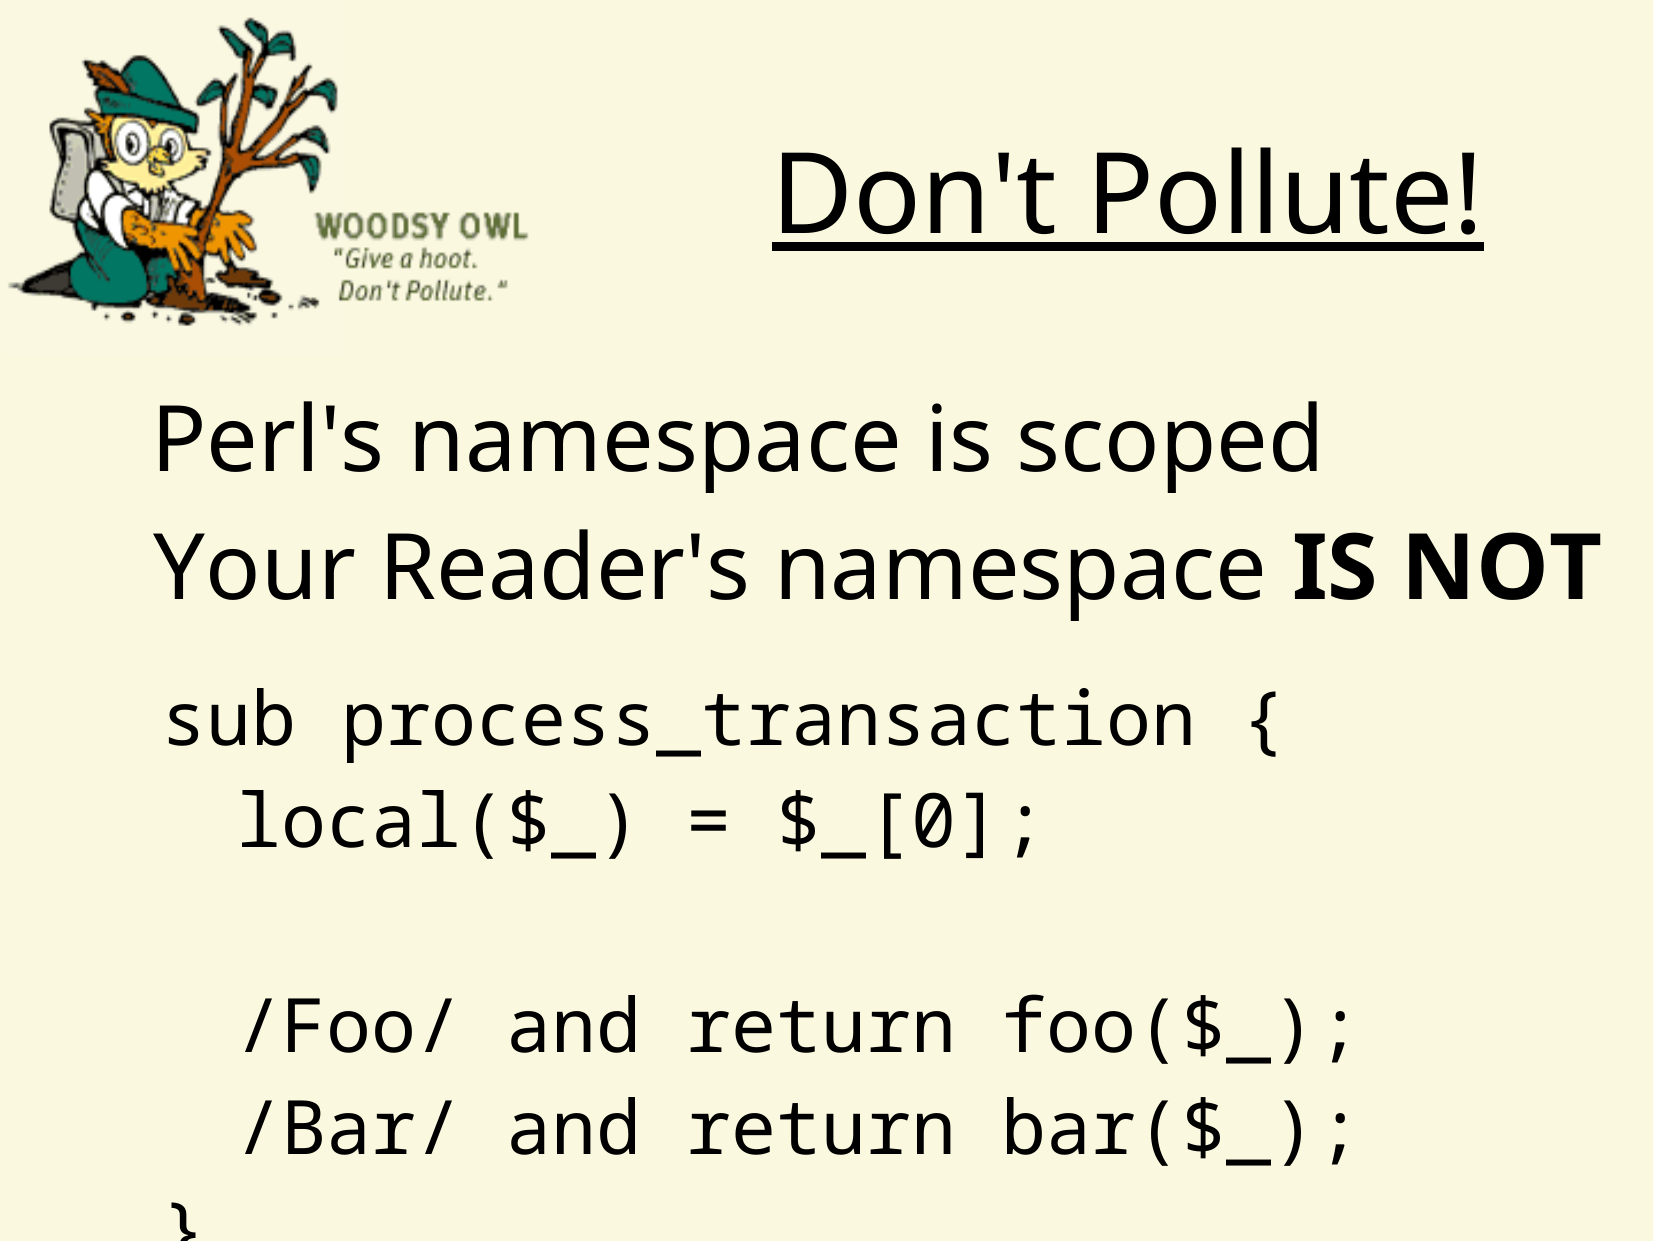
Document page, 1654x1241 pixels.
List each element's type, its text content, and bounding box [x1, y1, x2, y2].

text_box Perl's namespace is scoped [151, 373, 1292, 481]
text_box Your Reader's namespace IS NOT [153, 501, 1569, 609]
text_box Don't Pollute! [771, 113, 1438, 244]
text_box sub process_transaction { local($_) = $_[0]; /Foo/ and return foo($_); /Bar/ and return bar($_); } [161, 665, 1362, 1171]
picture [0, 0, 1654, 1241]
